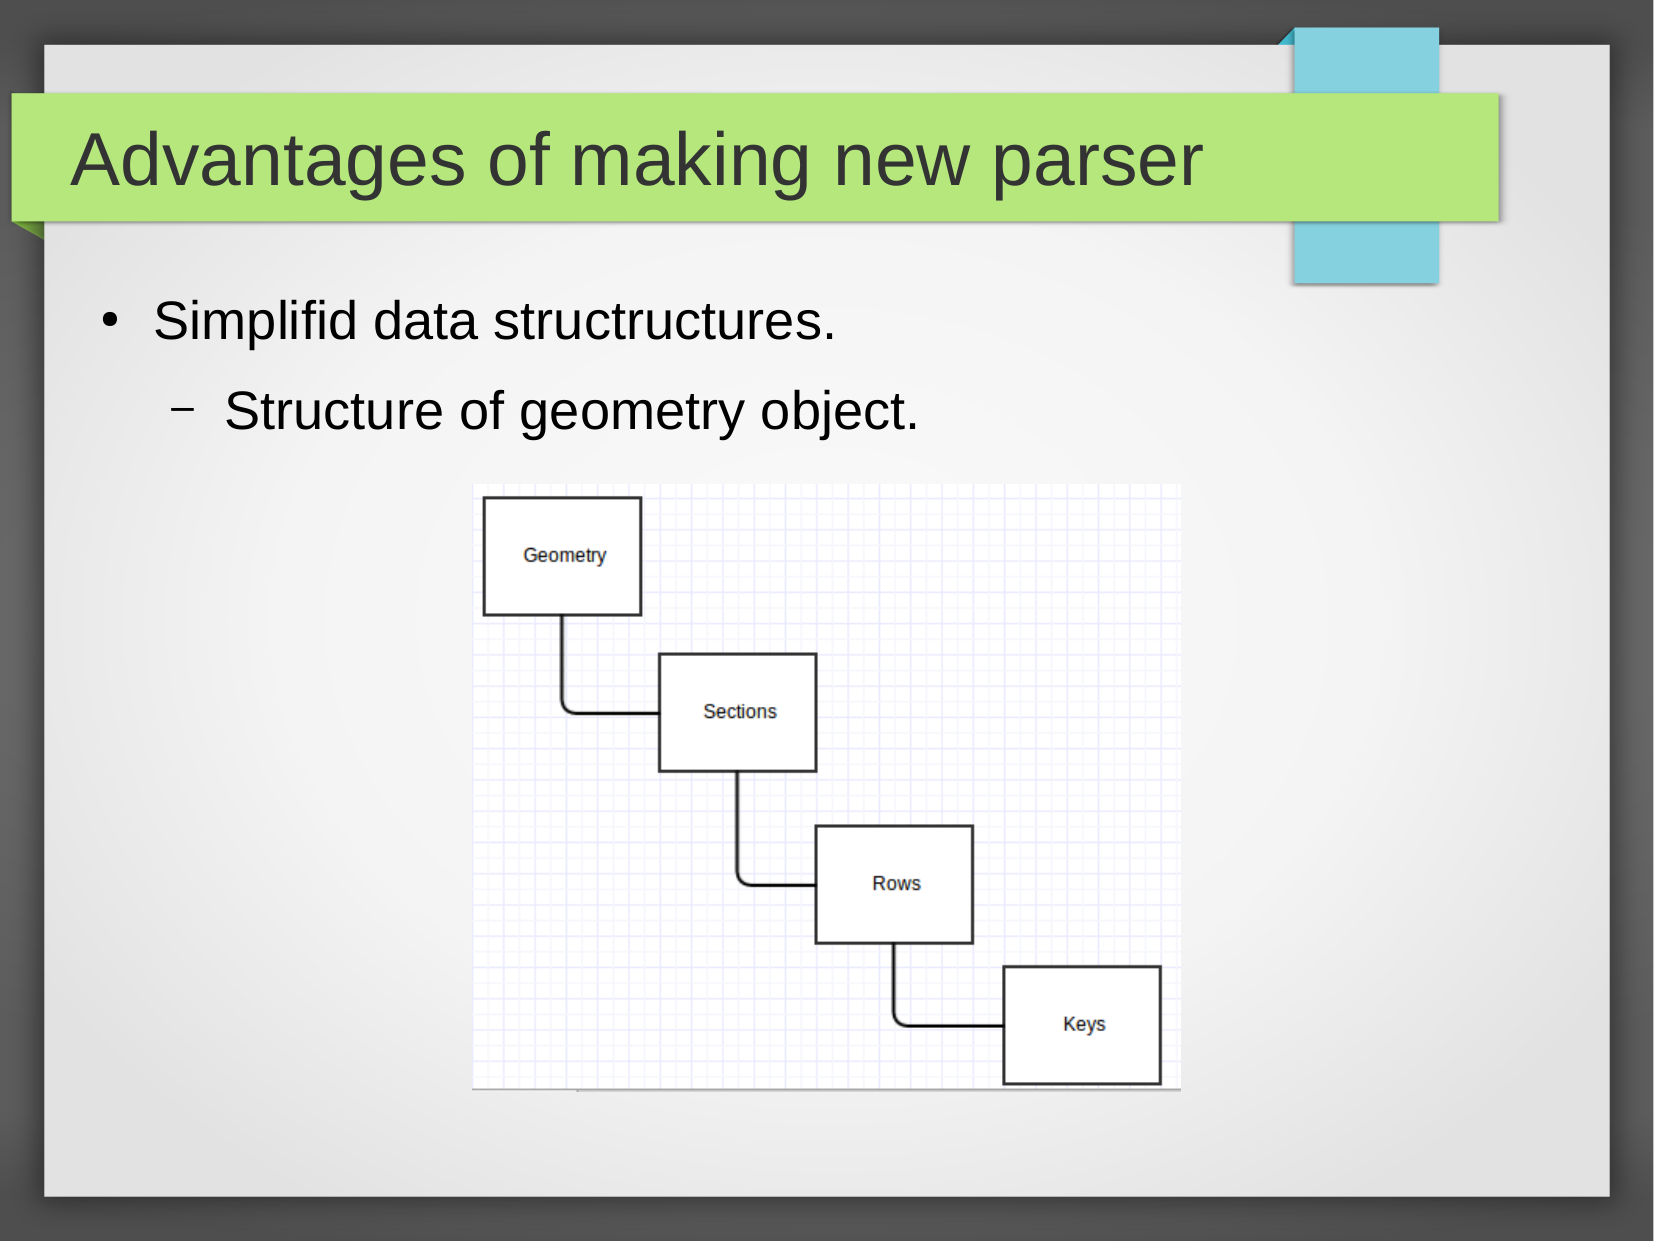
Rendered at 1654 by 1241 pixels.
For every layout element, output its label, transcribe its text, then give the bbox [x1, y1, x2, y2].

list Simplifid data structructures. Structure of geometry object. [82, 290, 1571, 1010]
picture [0, 0, 1654, 1241]
title Advantages of making new parser [70, 106, 1229, 213]
